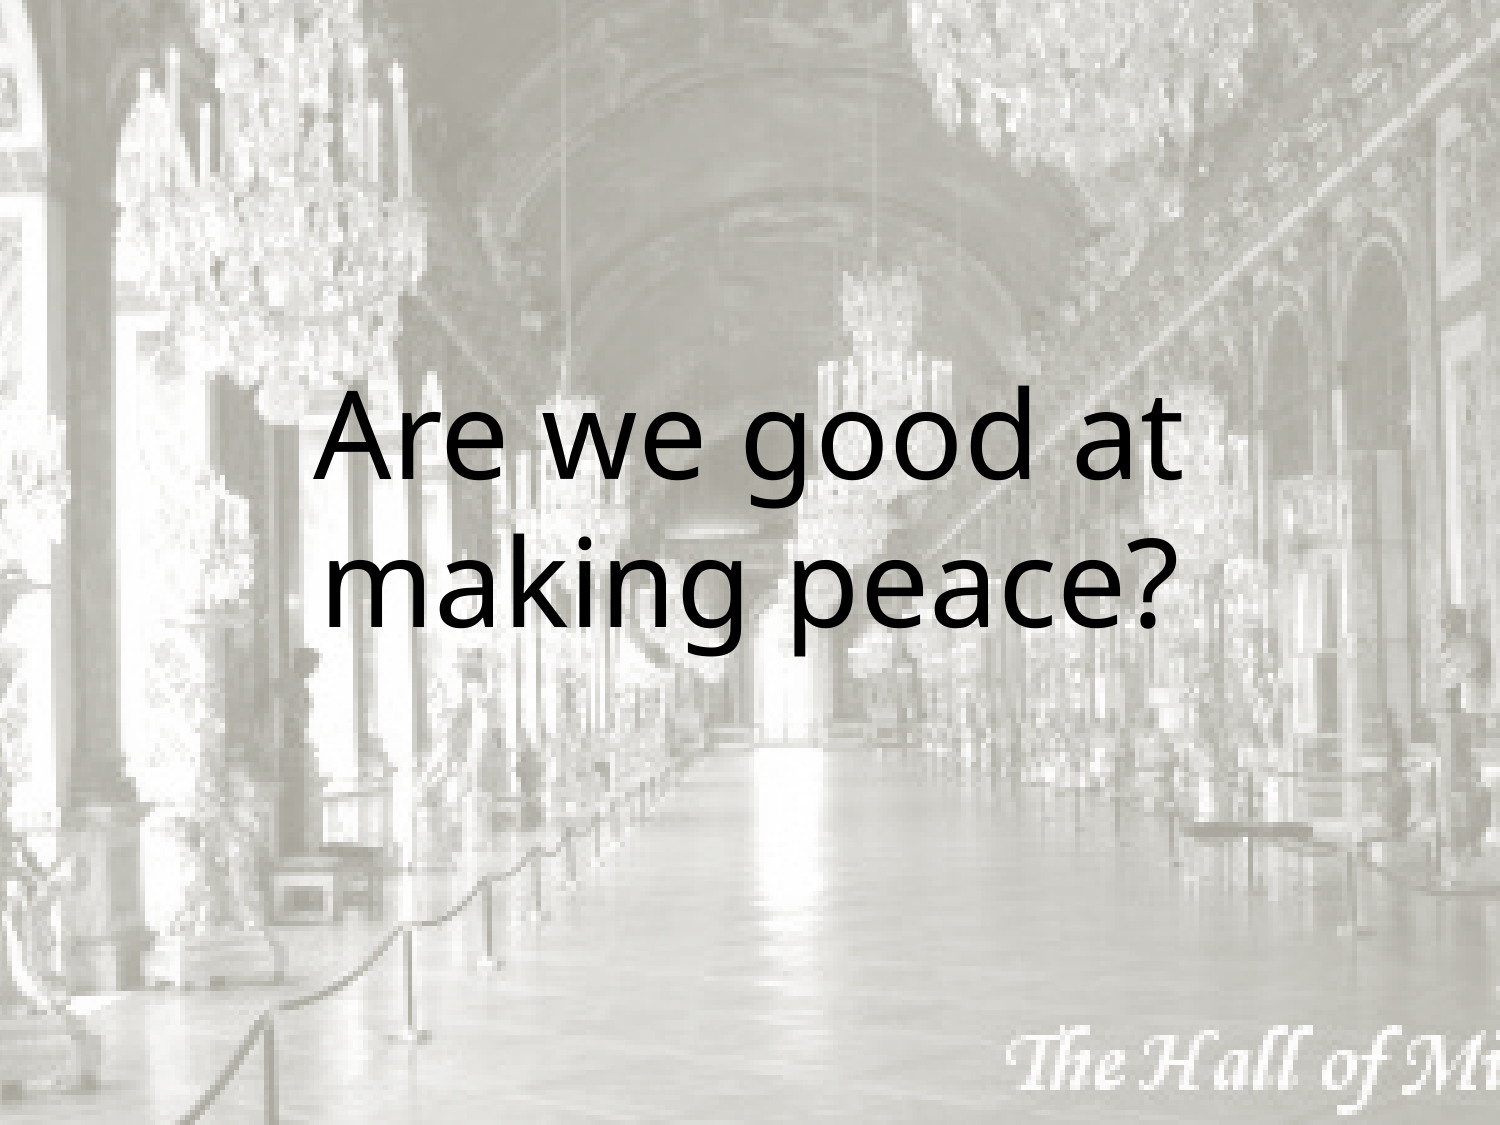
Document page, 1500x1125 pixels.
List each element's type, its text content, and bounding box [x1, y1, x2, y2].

title Are we good at making peace? [112, 349, 1388, 591]
picture [0, 0, 1500, 1125]
